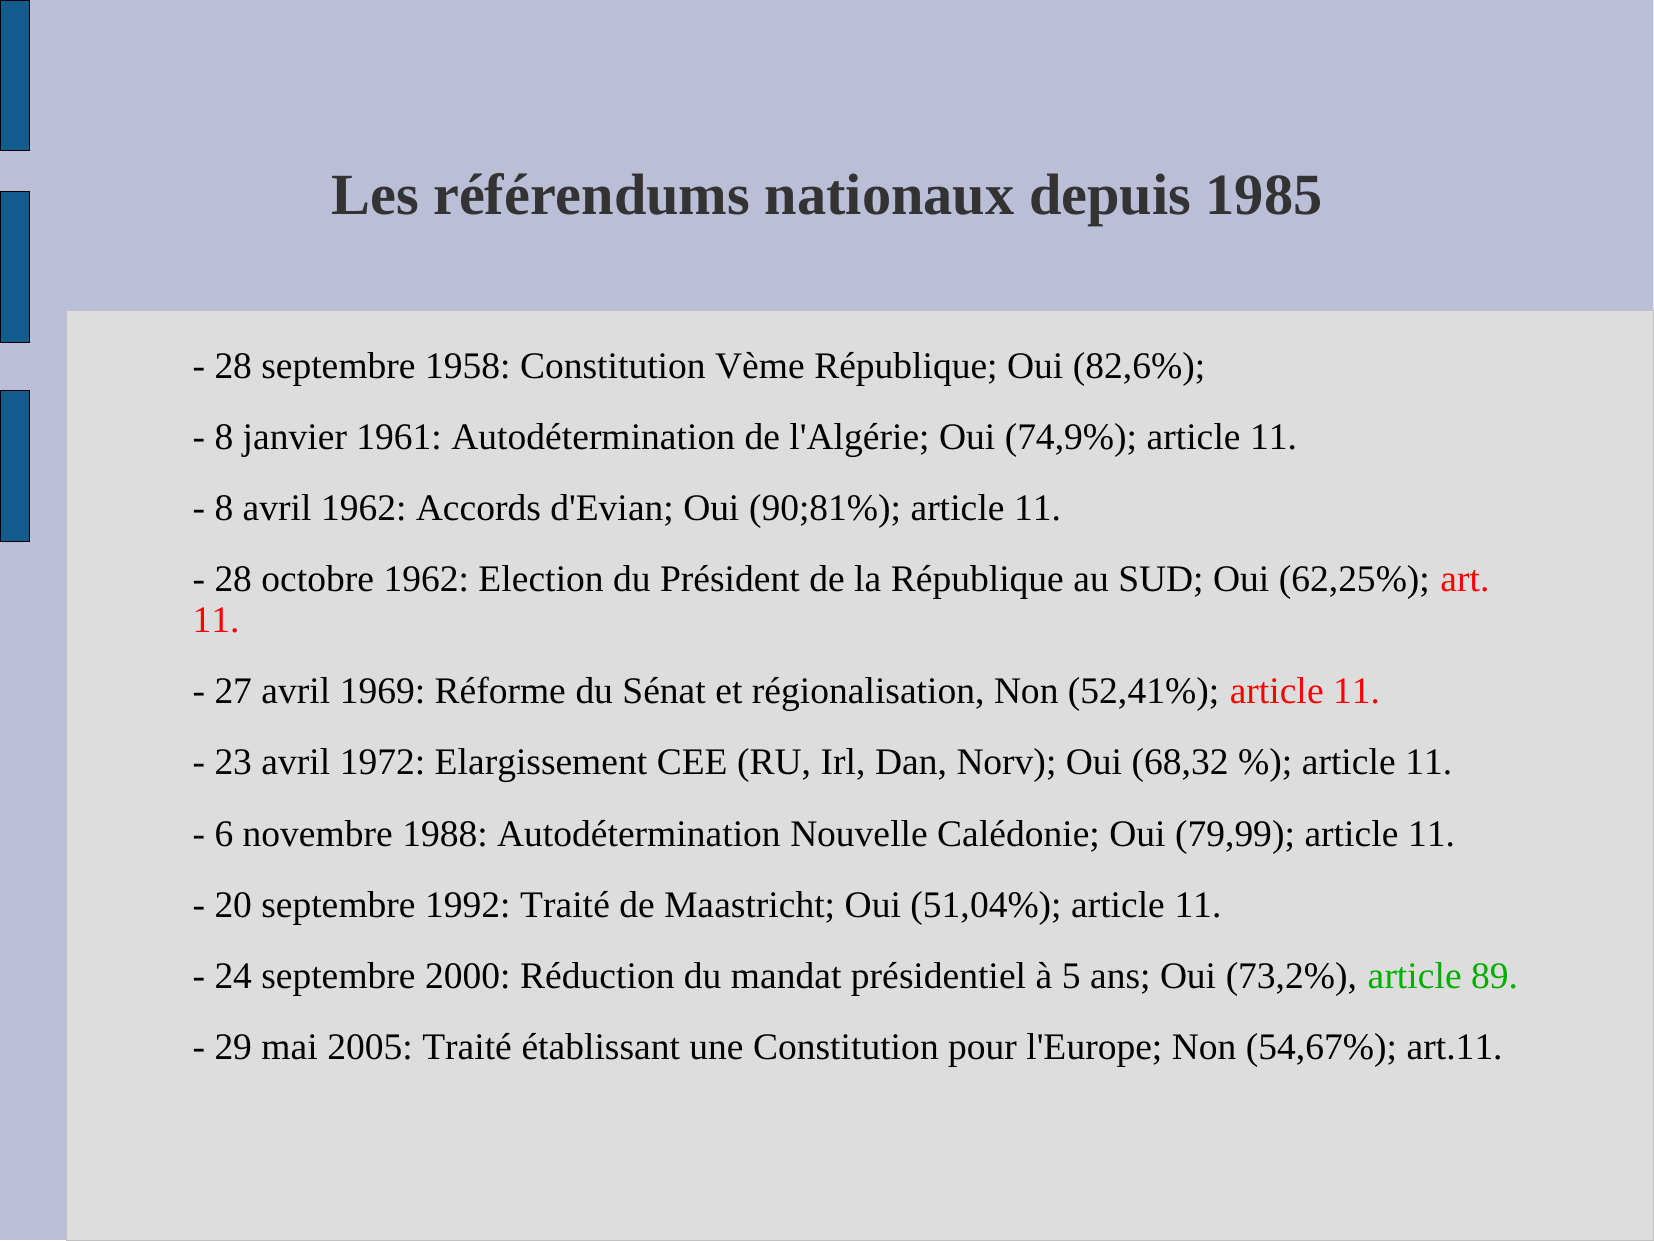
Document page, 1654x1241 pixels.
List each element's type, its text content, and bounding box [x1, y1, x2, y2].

list - 28 septembre 1958: Constitution Vème République; Oui (82,6%); - 8 janvier 1961: Autodétermination de l'Algérie; Oui (74,9%); article 11. - 8 avril 1962: Accords d'Evian; Oui (90;81%); article 11. - 28 octobre 1962: Election du Président de la République au SUD; Oui (62,25%); art. 11. - 27 avril 1969: Réforme du Sénat et régionalisation, Non (52,41%); article 11. - 23 avril 1972: Elargissement CEE (RU, Irl, Dan, Norv); Oui (68,32 %); article 11. - 6 novembre 1988: Autodétermination Nouvelle Calédonie; Oui (79,99); article 11. - 20 septembre 1992: Traité de Maastricht; Oui (51,04%); article 11. - 24 septembre 2000: Réduction du mandat présidentiel à 5 ans; Oui (73,2%), article 89. - 29 mai 2005: Traité établissant une Constitution pour l'Europe; Non (54,67%); art.11. [121, 344, 1534, 1112]
title Les référendums nationaux depuis 1985 [121, 98, 1534, 291]
